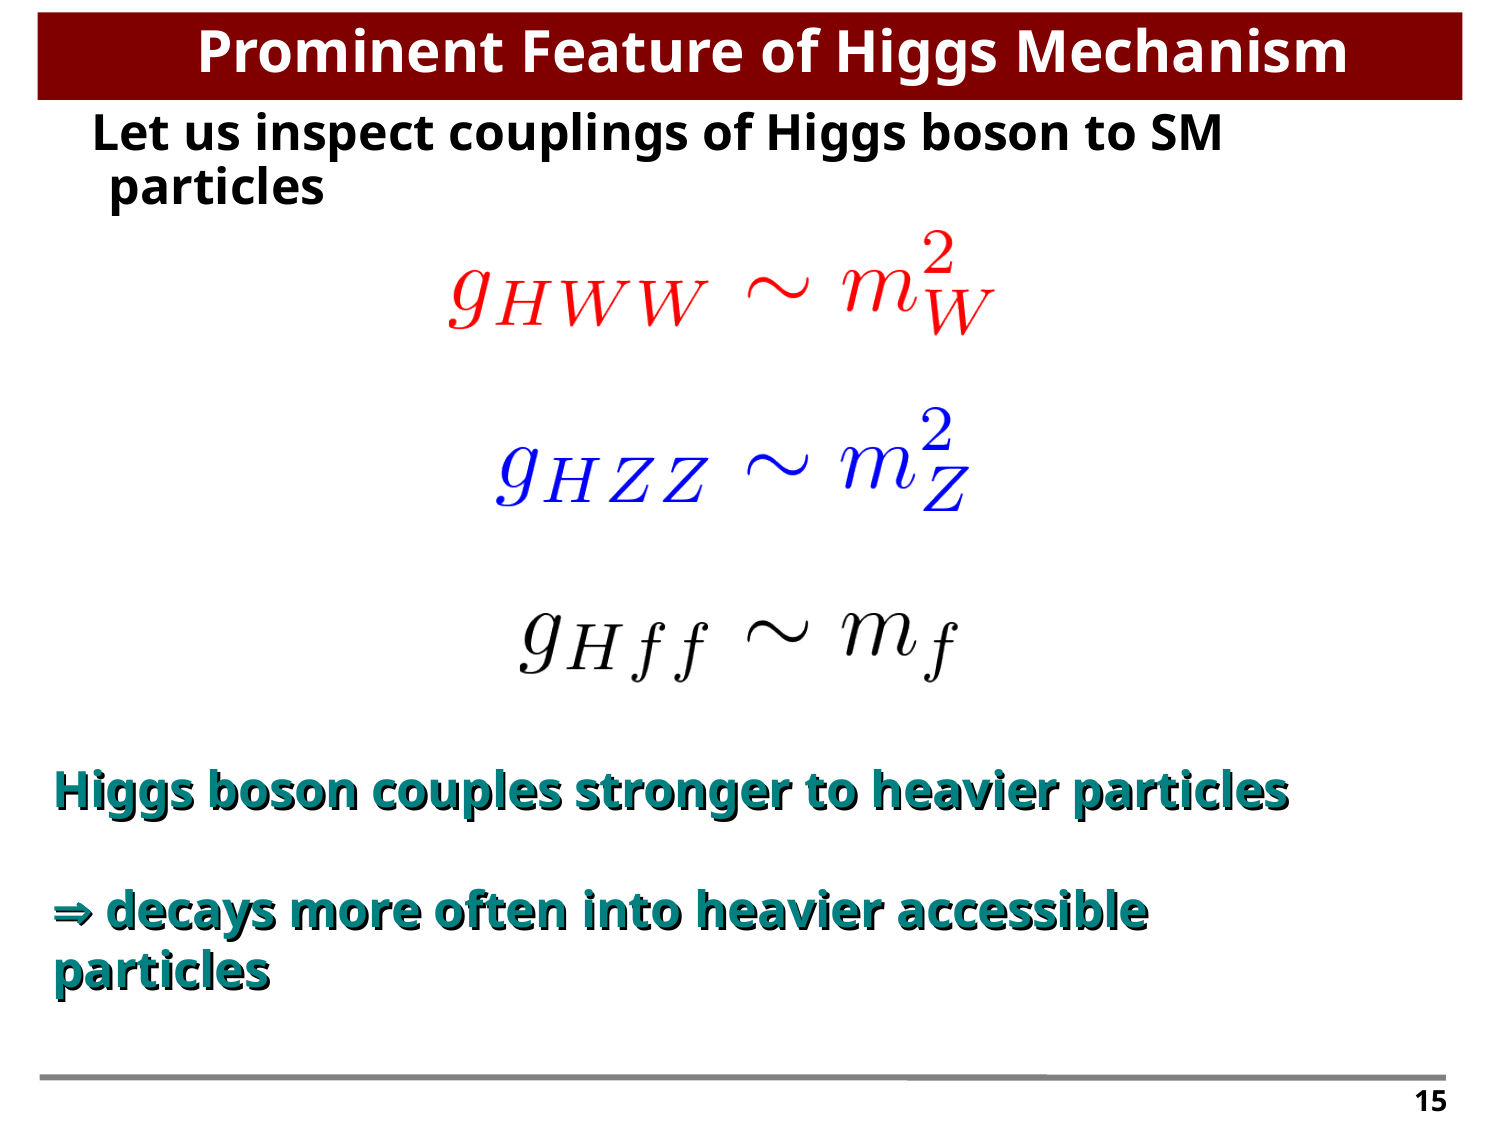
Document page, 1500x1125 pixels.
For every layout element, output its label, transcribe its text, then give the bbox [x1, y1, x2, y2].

title Prominent Feature of Higgs Mechanism [30, 12, 1471, 96]
picture [496, 407, 970, 511]
text_box Higgs boson couples stronger to heavier particles Þ decays more often into heavier accessible particles [37, 750, 1500, 1005]
picture [519, 613, 959, 683]
list Let us inspect couplings of Higgs boson to SM particles [37, 99, 1444, 750]
picture [448, 230, 996, 336]
